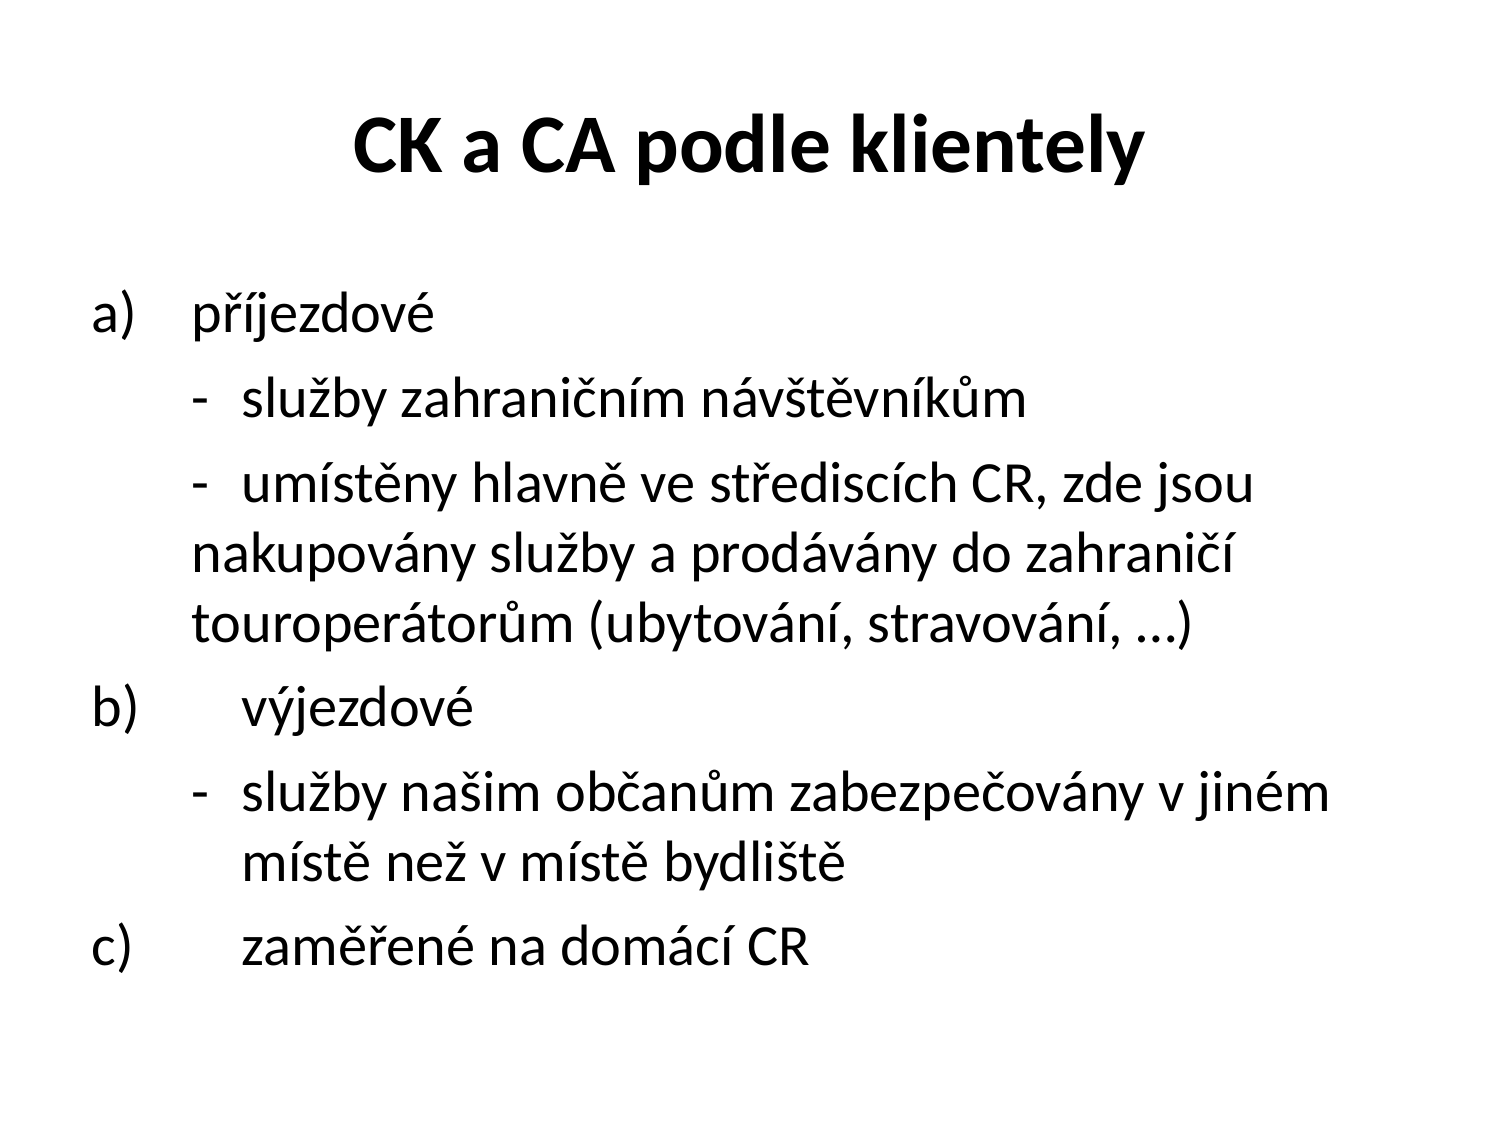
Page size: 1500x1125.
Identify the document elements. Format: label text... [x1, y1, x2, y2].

list příjezdové - služby zahraničním návštěvníkům - umístěny hlavně ve střediscích CR, zde jsou nakupovány služby a prodávány do zahraničí touroperátorům (ubytování, stravování, …) b) výjezdové - služby našim občanům zabezpečovány v jiném místě než v místě bydliště c) zaměřené na domácí CR [76, 267, 1427, 1070]
title CK a CA podle klientely [75, 45, 1426, 233]
